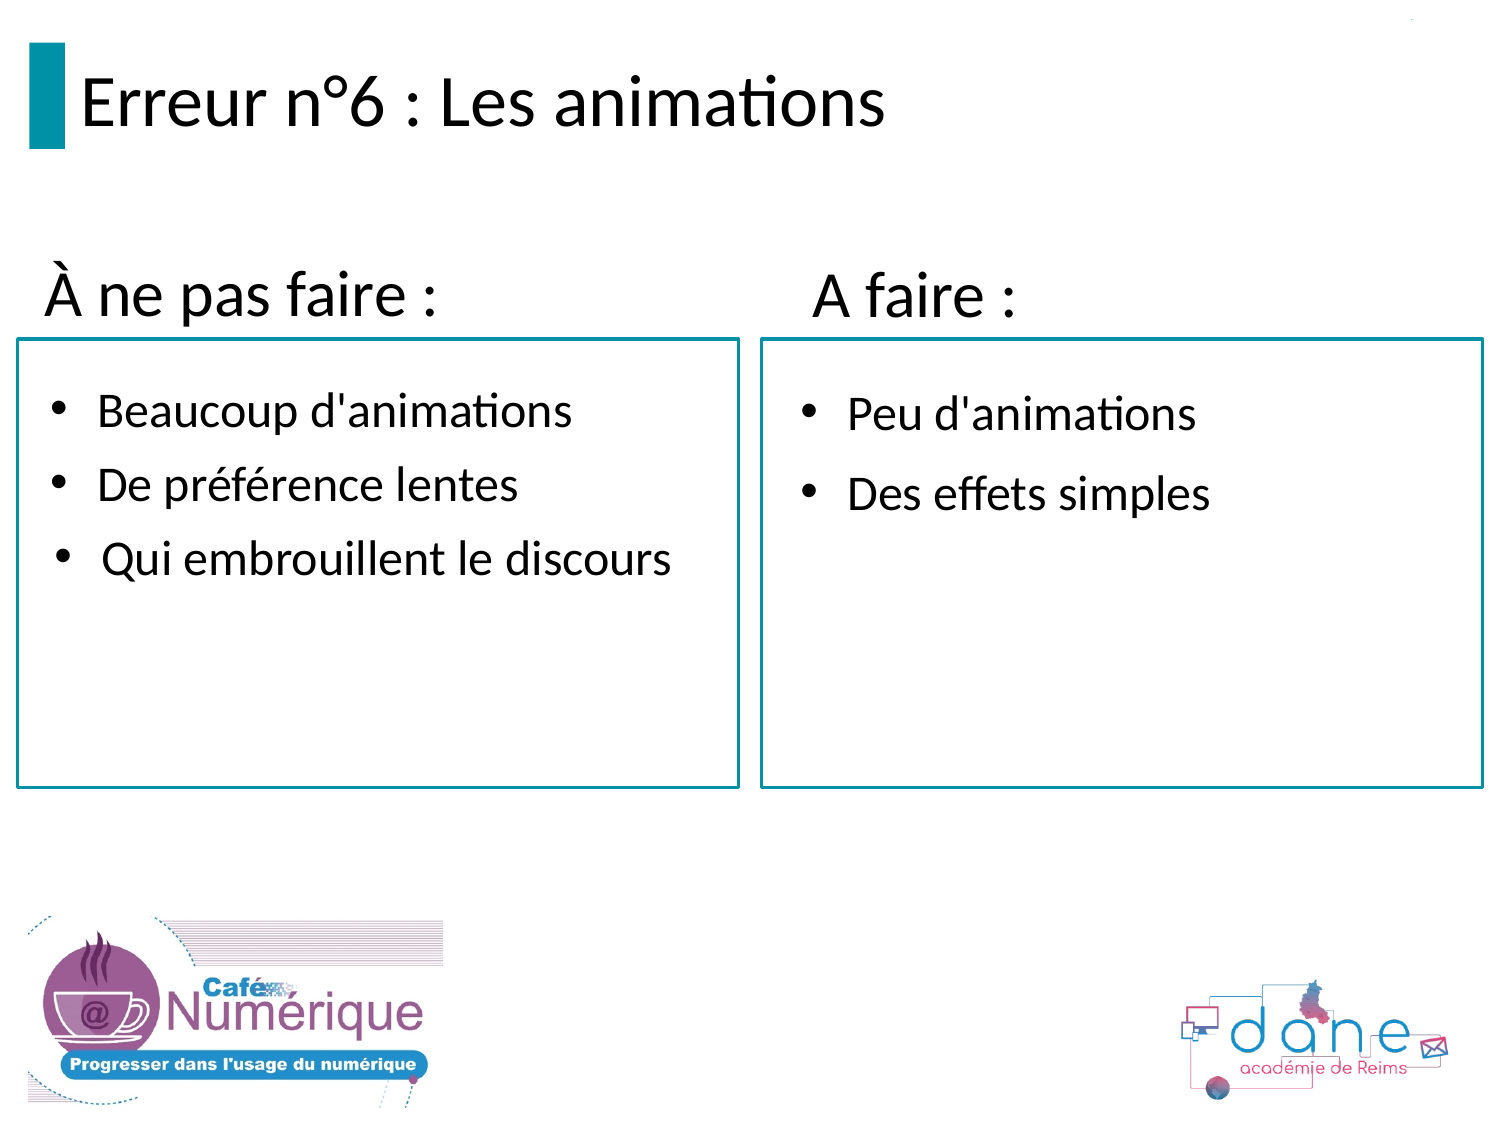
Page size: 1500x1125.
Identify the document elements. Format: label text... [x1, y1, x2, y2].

text_box Des effets simples [785, 455, 1400, 526]
picture [1175, 976, 1451, 1102]
text_box [761, 339, 1483, 788]
title Erreur n°6 : Les animations [64, 45, 1376, 149]
text_box Beaucoup d'animations [35, 371, 650, 443]
text_box [17, 339, 739, 788]
text_box Qui embrouillent le discours [39, 520, 739, 591]
text_box Peu d'animations [785, 375, 1400, 446]
picture [28, 916, 443, 1108]
text_box De préférence lentes [35, 446, 650, 517]
text_box A faire : [797, 243, 1483, 338]
list À ne pas faire : [29, 243, 715, 338]
